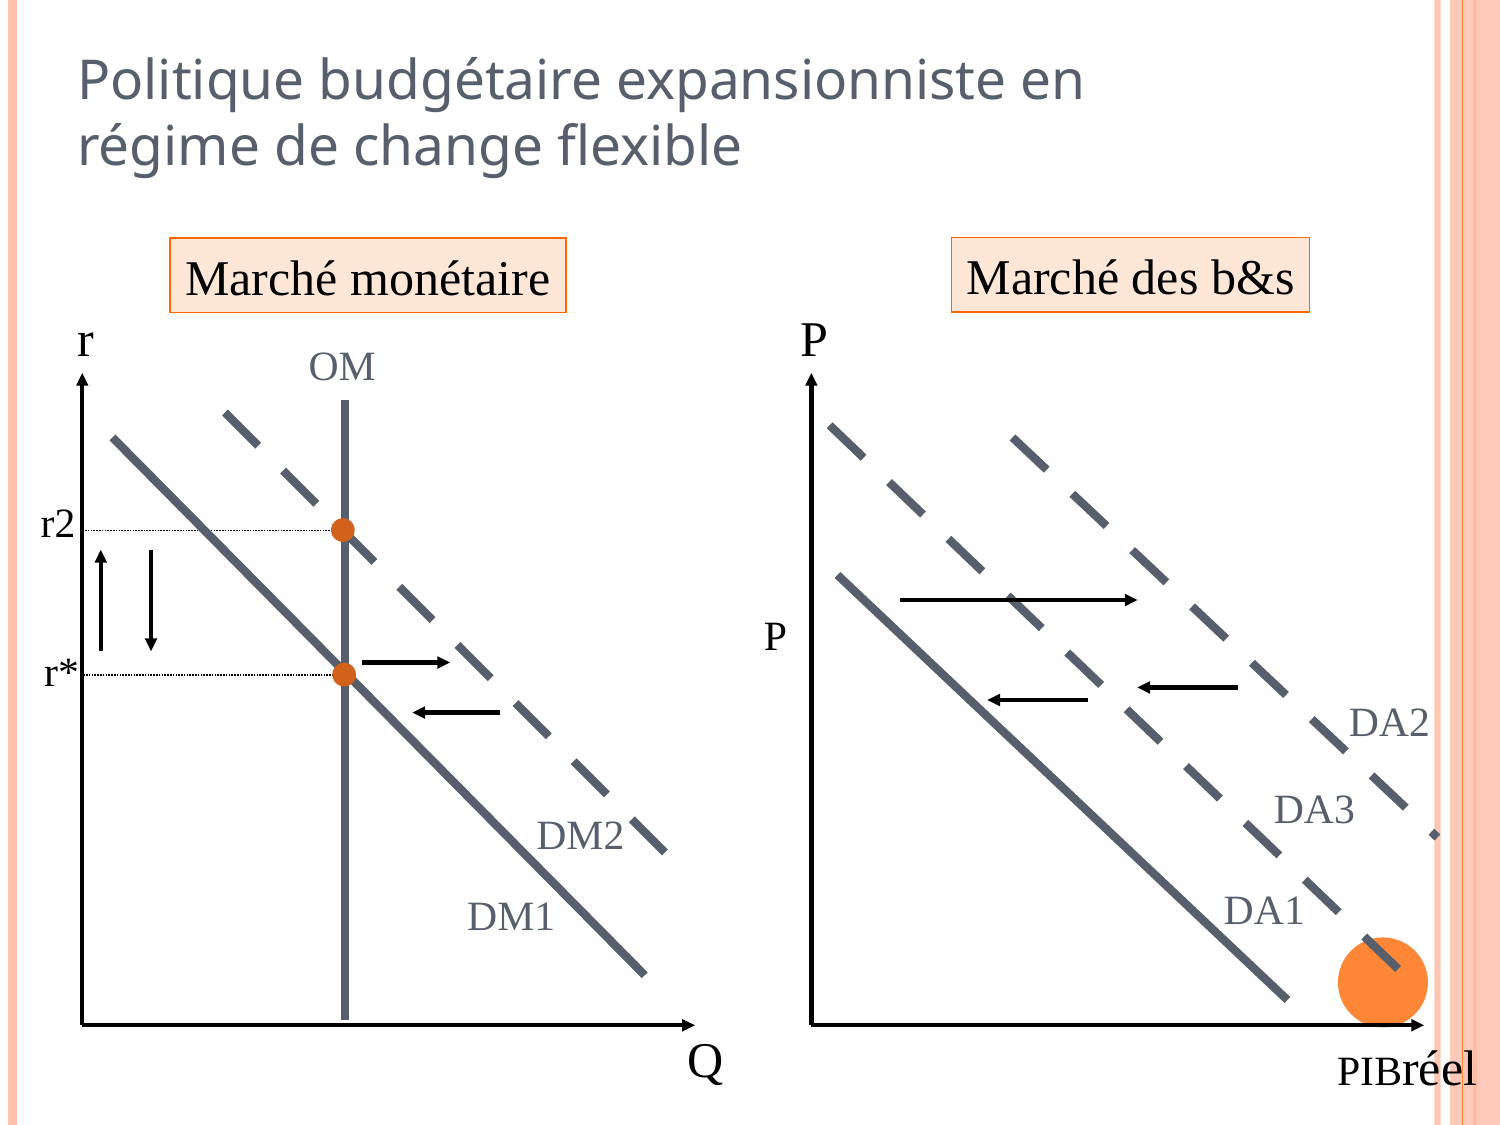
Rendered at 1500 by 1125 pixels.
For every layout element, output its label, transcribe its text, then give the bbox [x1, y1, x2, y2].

text_box [331, 518, 355, 542]
text_box Q [672, 1020, 739, 1095]
text_box [332, 662, 356, 687]
text_box P [785, 299, 844, 374]
text_box r* [29, 637, 95, 703]
text_box P [749, 601, 803, 667]
text_box DA3 [1258, 774, 1371, 840]
text_box PIBréel [1322, 1027, 1493, 1103]
text_box DA1 [1209, 875, 1321, 940]
text_box r2 [25, 488, 91, 554]
text_box DM1 [452, 881, 571, 947]
text_box Politique budgétaire expansionniste en régime de change flexible [62, 37, 1450, 185]
text_box Marché monétaire [170, 237, 566, 313]
text_box DM2 [521, 800, 640, 866]
text_box r [62, 299, 110, 374]
text_box OM [293, 331, 391, 397]
text_box Marché des b&s [951, 237, 1310, 313]
text_box DA2 [1333, 687, 1446, 753]
